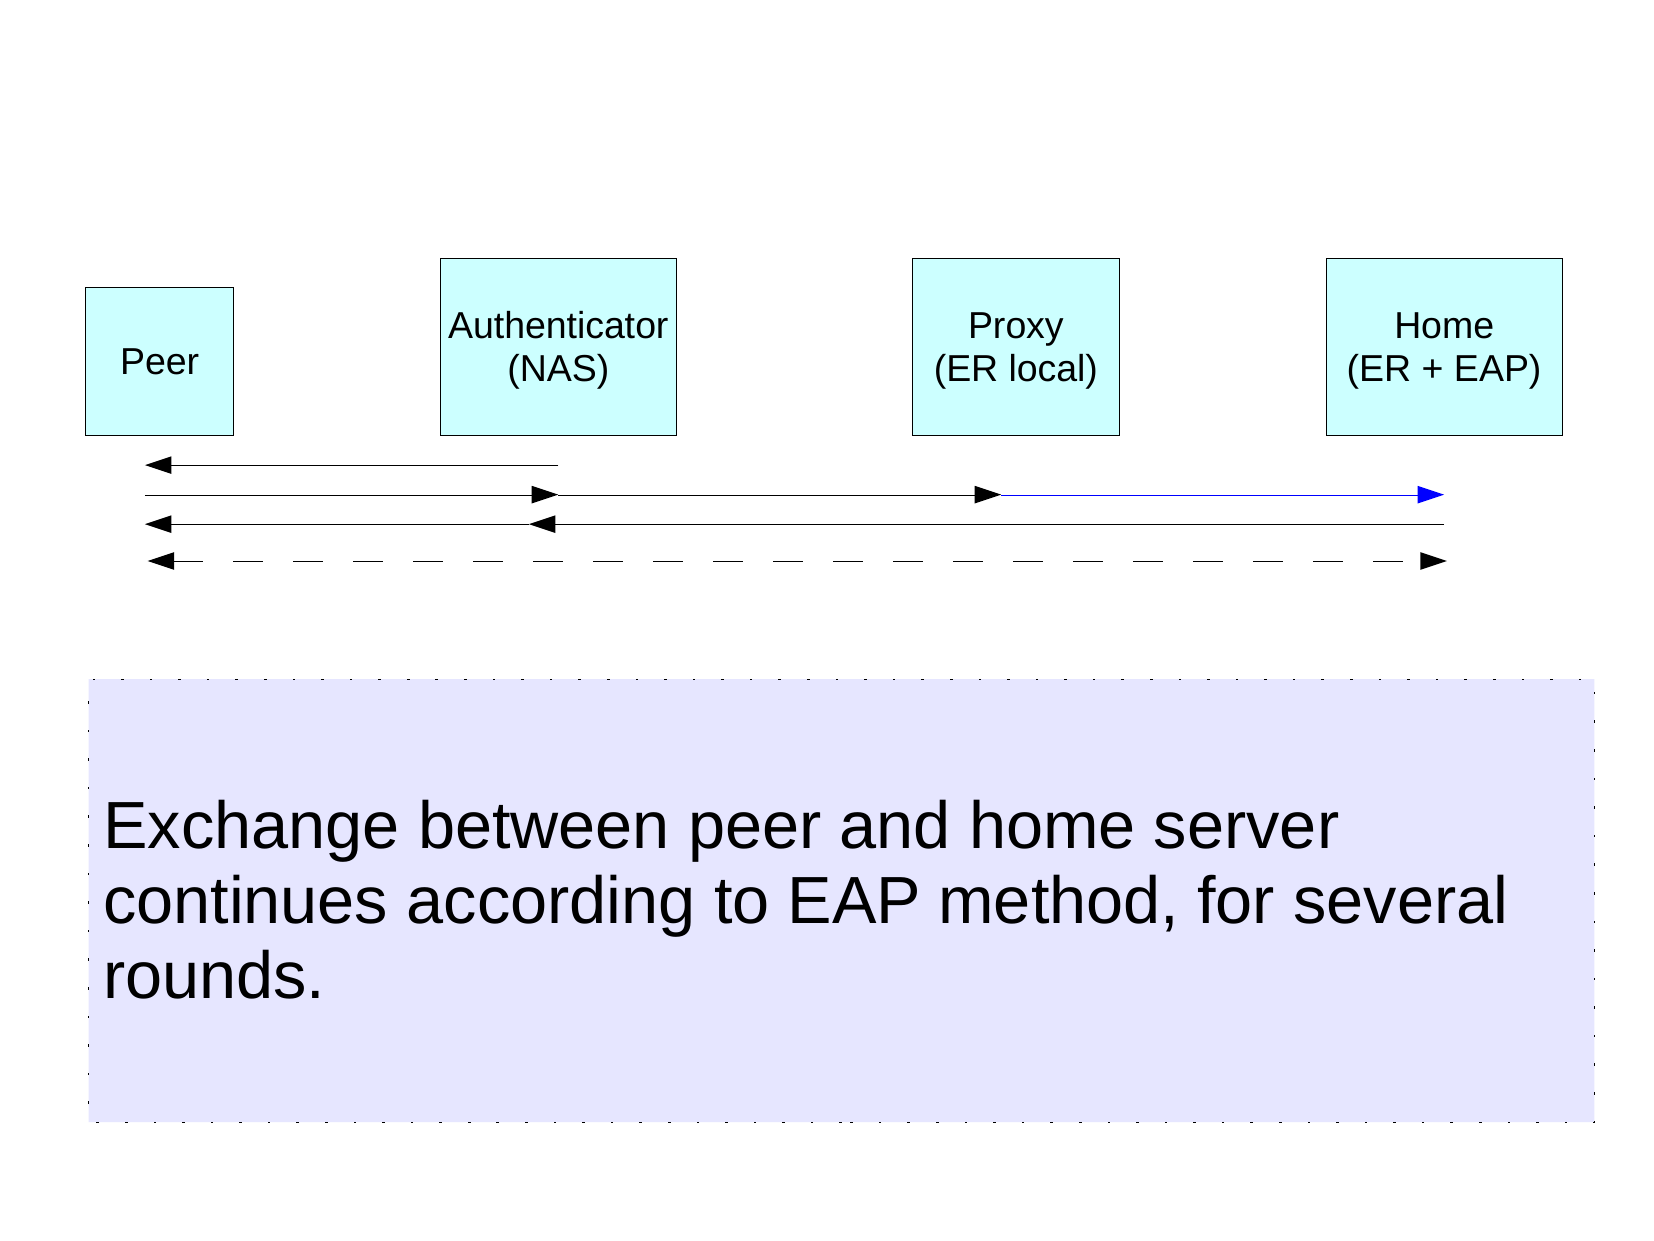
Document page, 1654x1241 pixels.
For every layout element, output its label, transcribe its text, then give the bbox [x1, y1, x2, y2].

text_box Exchange between peer and home server continues according to EAP method, for several rounds. [88, 679, 1595, 1123]
text_box Peer [85, 287, 234, 436]
text_box Home (ER + EAP) [1326, 258, 1563, 436]
text_box Authenticator (NAS) [440, 258, 677, 436]
text_box Proxy (ER local) [912, 258, 1120, 436]
